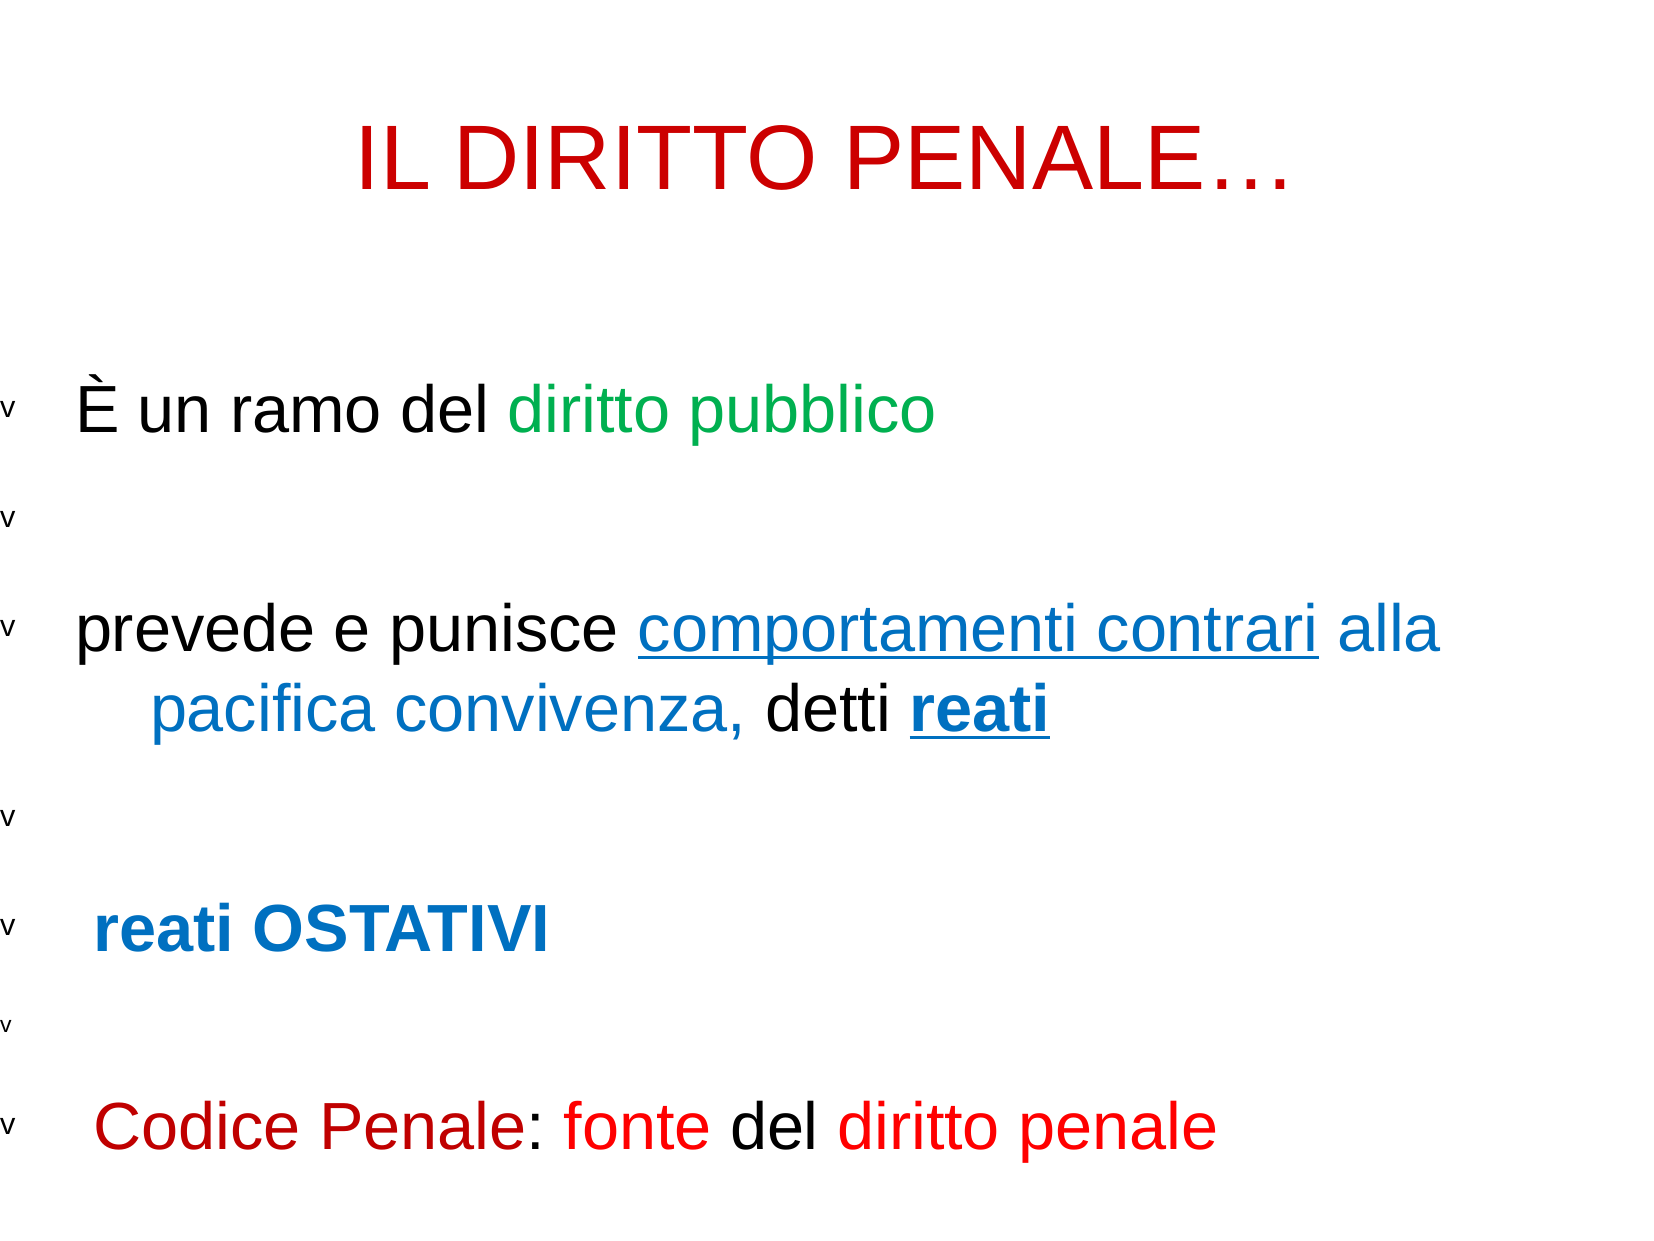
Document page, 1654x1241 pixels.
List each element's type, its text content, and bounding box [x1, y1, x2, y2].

list È un ramo del diritto pubblico prevede e punisce comportamenti contrari alla pacifica convivenza, detti reati reati OSTATIVI Codice Penale: fonte del diritto penale [0, 256, 1494, 1210]
title IL DIRITTO PENALE… [82, 49, 1571, 257]
